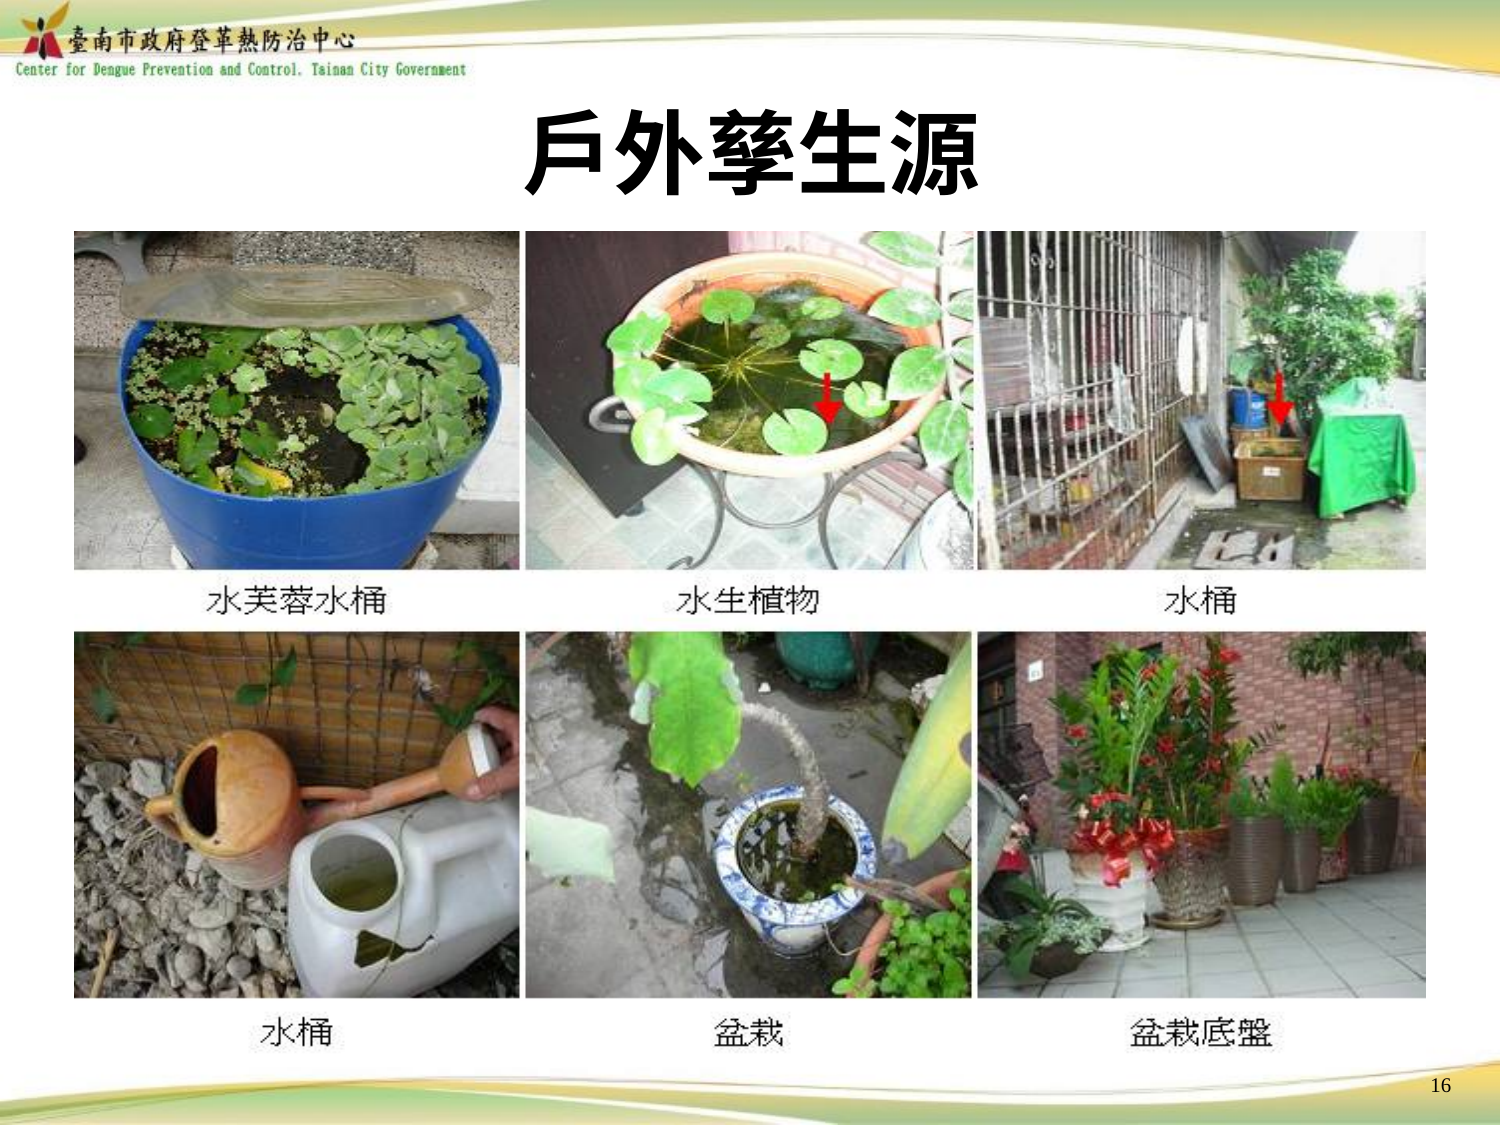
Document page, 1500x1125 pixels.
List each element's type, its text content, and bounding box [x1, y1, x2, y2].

text_box <編號> [1116, 1063, 1467, 1111]
title 戶外孳生源 [76, 87, 1427, 214]
picture [0, 0, 1500, 1125]
